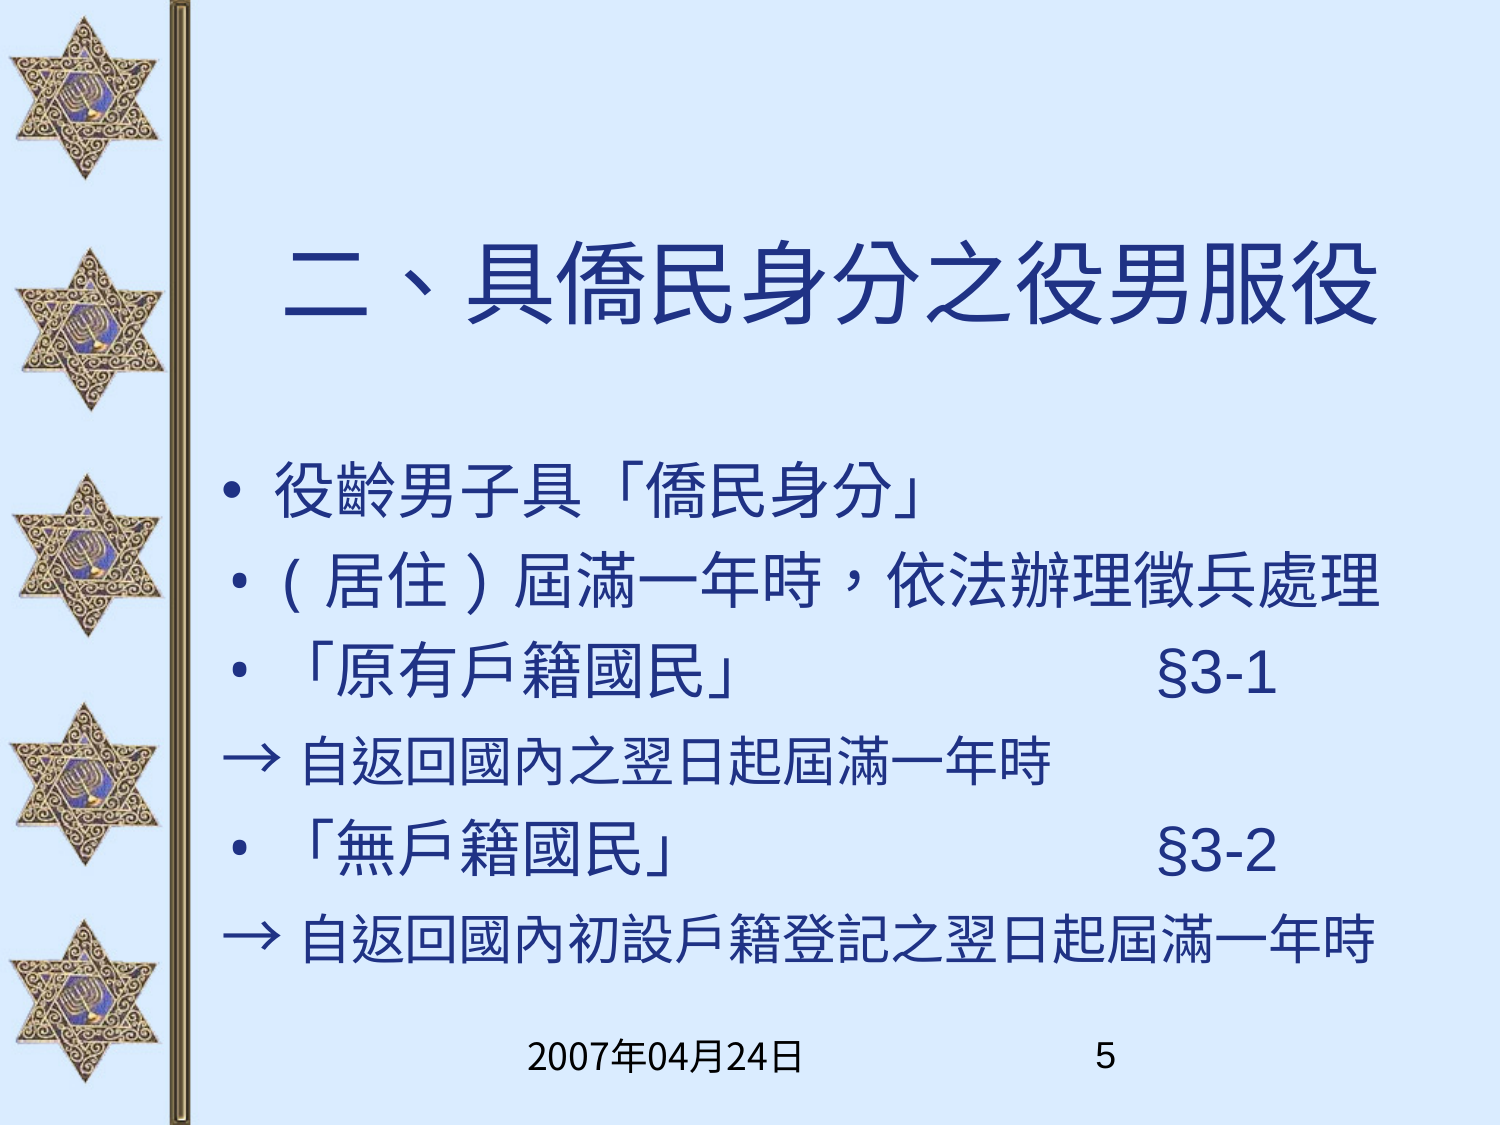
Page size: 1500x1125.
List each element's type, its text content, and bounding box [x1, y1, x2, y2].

list 役齡男子具「僑民身分」 (居住)屆滿一年時，依法辦理徵兵處理 「原有戶籍國民」 §3-1 →自返回國內之翌日起屆滿一年時 「無戶籍國民」 §3-2 →自返回國內初設戶籍登記之翌日起屆滿一年時 [206, 444, 1483, 1075]
title 二、具僑民身分之役男服役 [262, 187, 1401, 375]
picture [0, 0, 1500, 1125]
